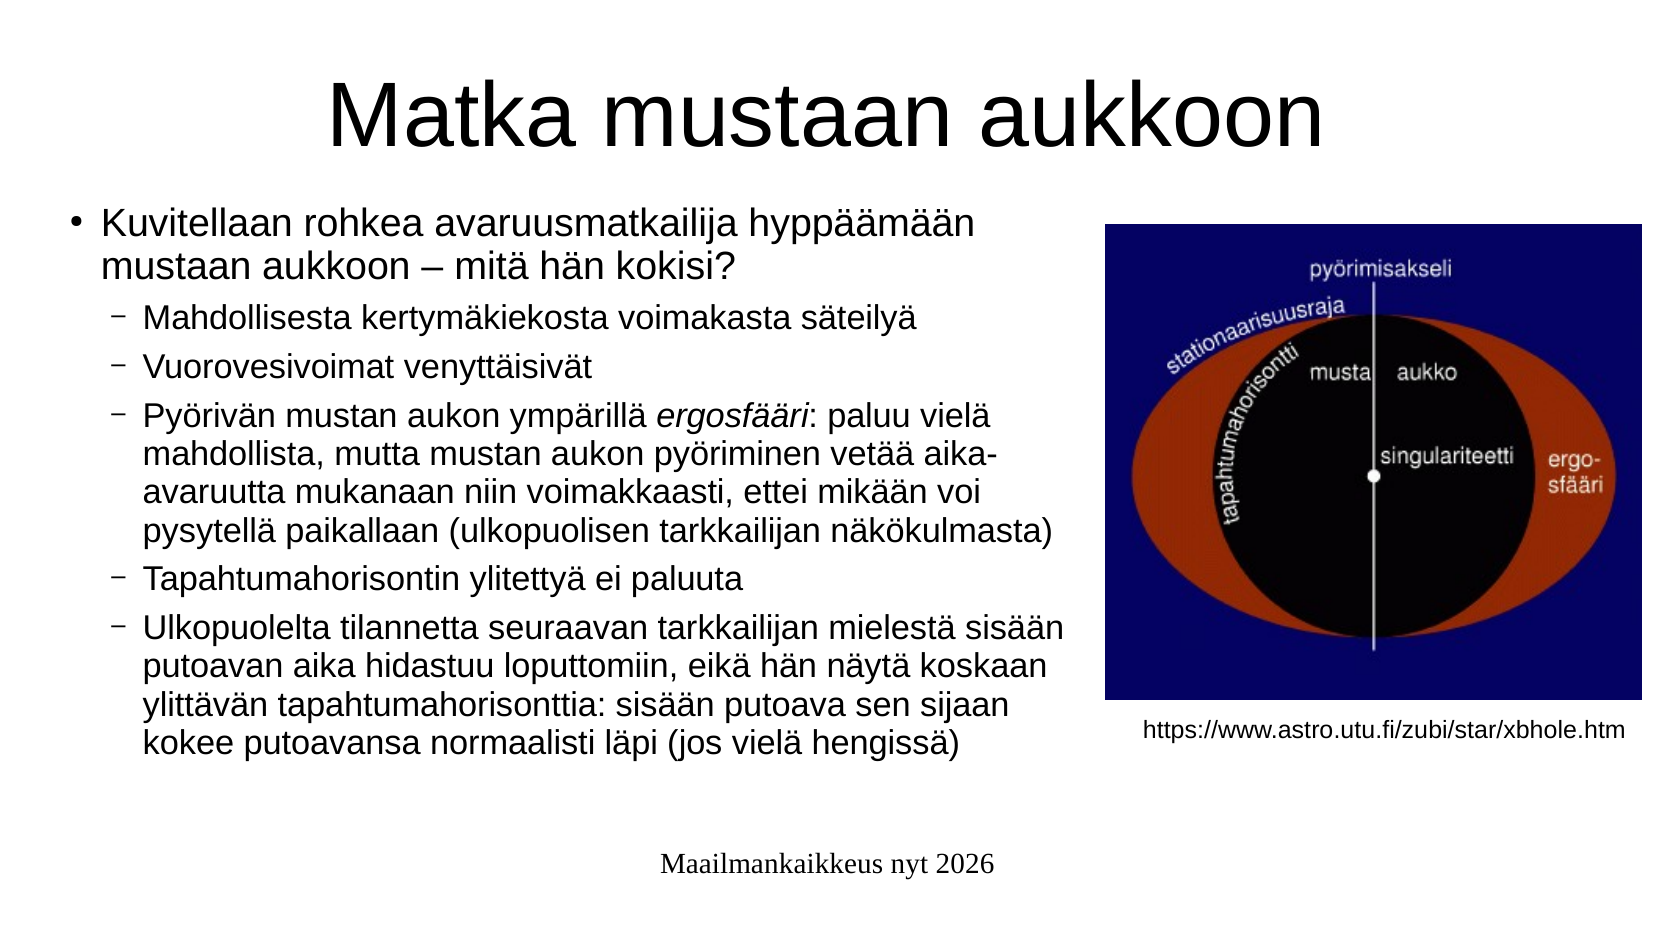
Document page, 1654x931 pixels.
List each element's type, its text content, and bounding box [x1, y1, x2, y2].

text_box https://www.astro.utu.fi/zubi/star/xbhole.htm [1128, 708, 1642, 752]
title Matka mustaan aukkoon [82, 37, 1571, 193]
picture [1105, 224, 1642, 700]
list Kuvitellaan rohkea avaruusmatkailija hyppäämään mustaan aukkoon – mitä hän kokisi? Mahdollisesta kertymäkiekosta voimakasta säteilyä Vuorovesivoimat venyttäisivät Pyörivän mustan aukon ympärillä ergosfääri: paluu vielä mahdollista, mutta mustan aukon pyöriminen vetää aika-avaruutta mukanaan niin voimakkaasti, ettei mikään voi pysytellä paikallaan (ulkopuolisen tarkkailijan näkökulmasta) Tapahtumahorisontin ylitettyä ei paluuta Ulkopuolelta tilannetta seuraavan tarkkailijan mielestä sisään putoavan aika hidastuu loputtomiin, eikä hän näytä koskaan ylittävän tapahtumahorisonttia: sisään putoava sen sijaan kokee putoavansa normaalisti läpi (jos vielä hengissä) [59, 200, 1075, 827]
